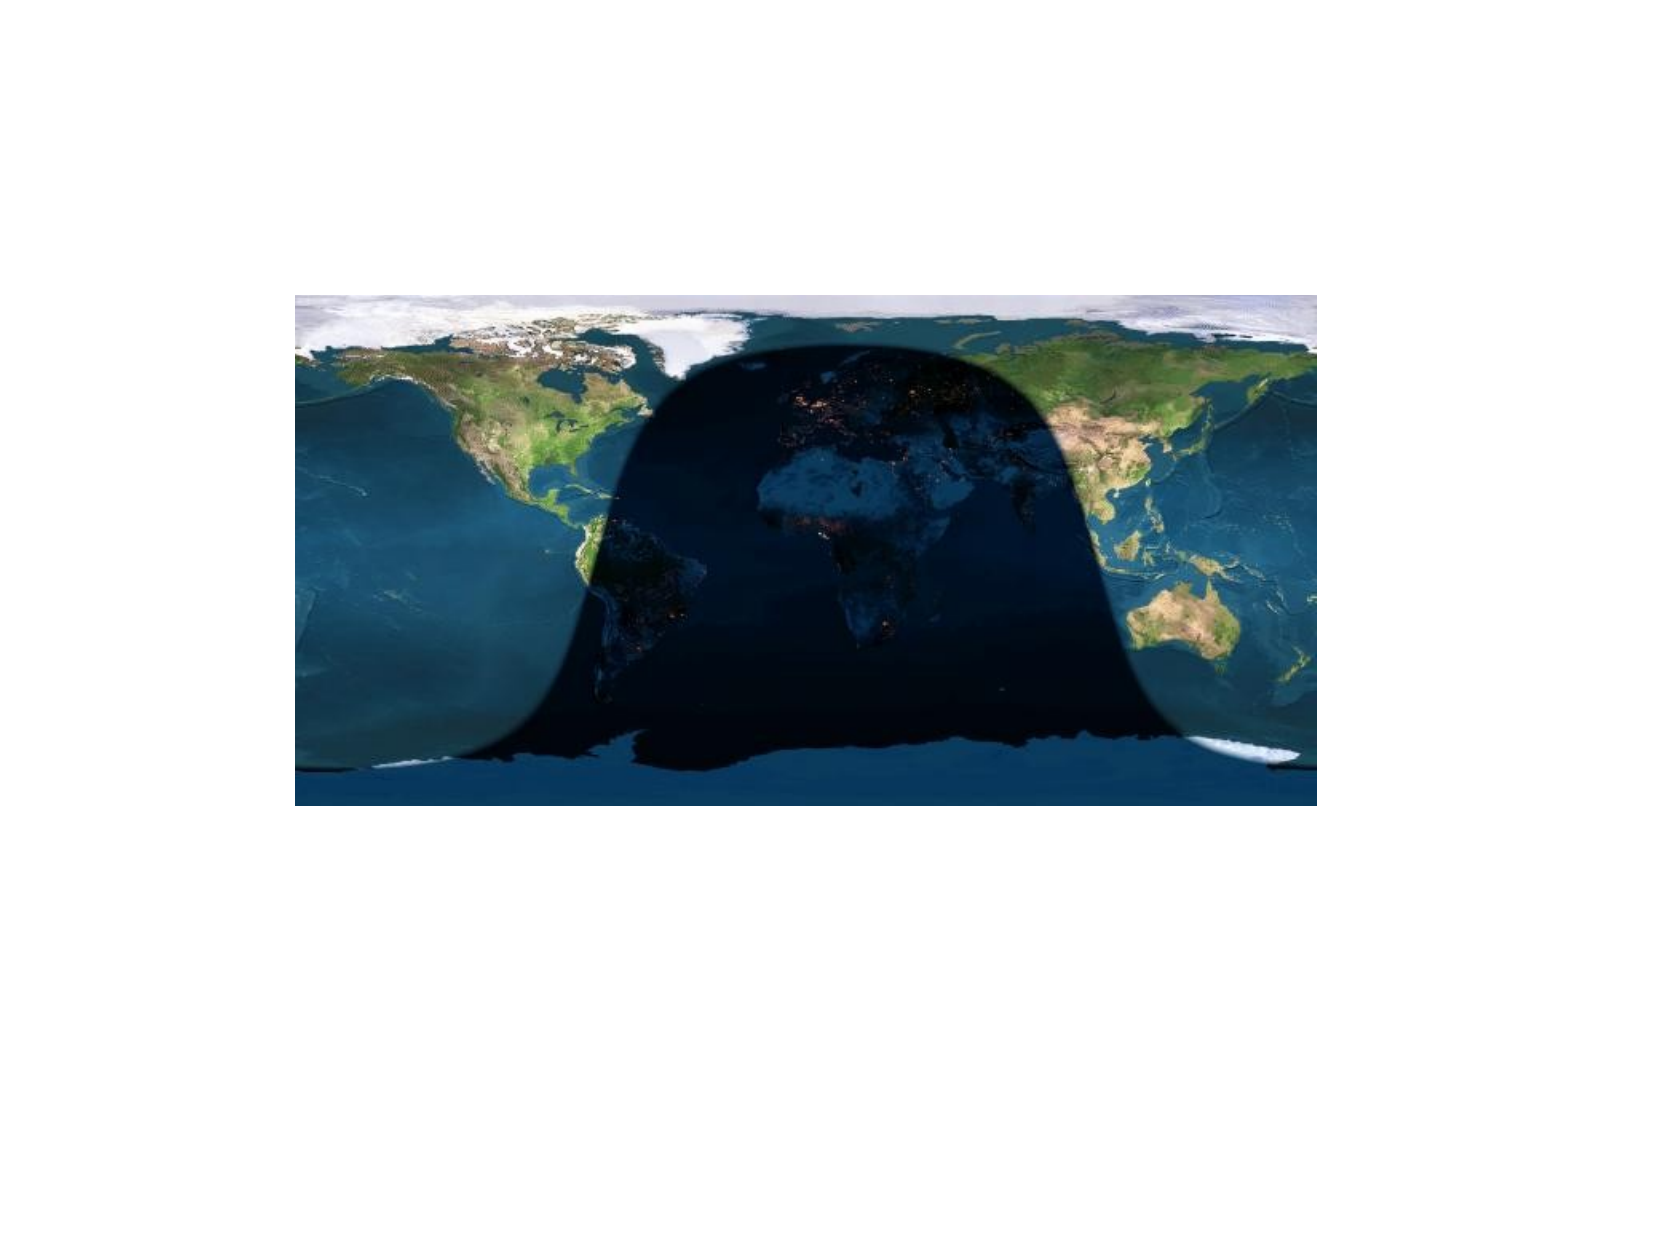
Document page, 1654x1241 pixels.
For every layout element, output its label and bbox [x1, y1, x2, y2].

picture [295, 295, 1317, 806]
